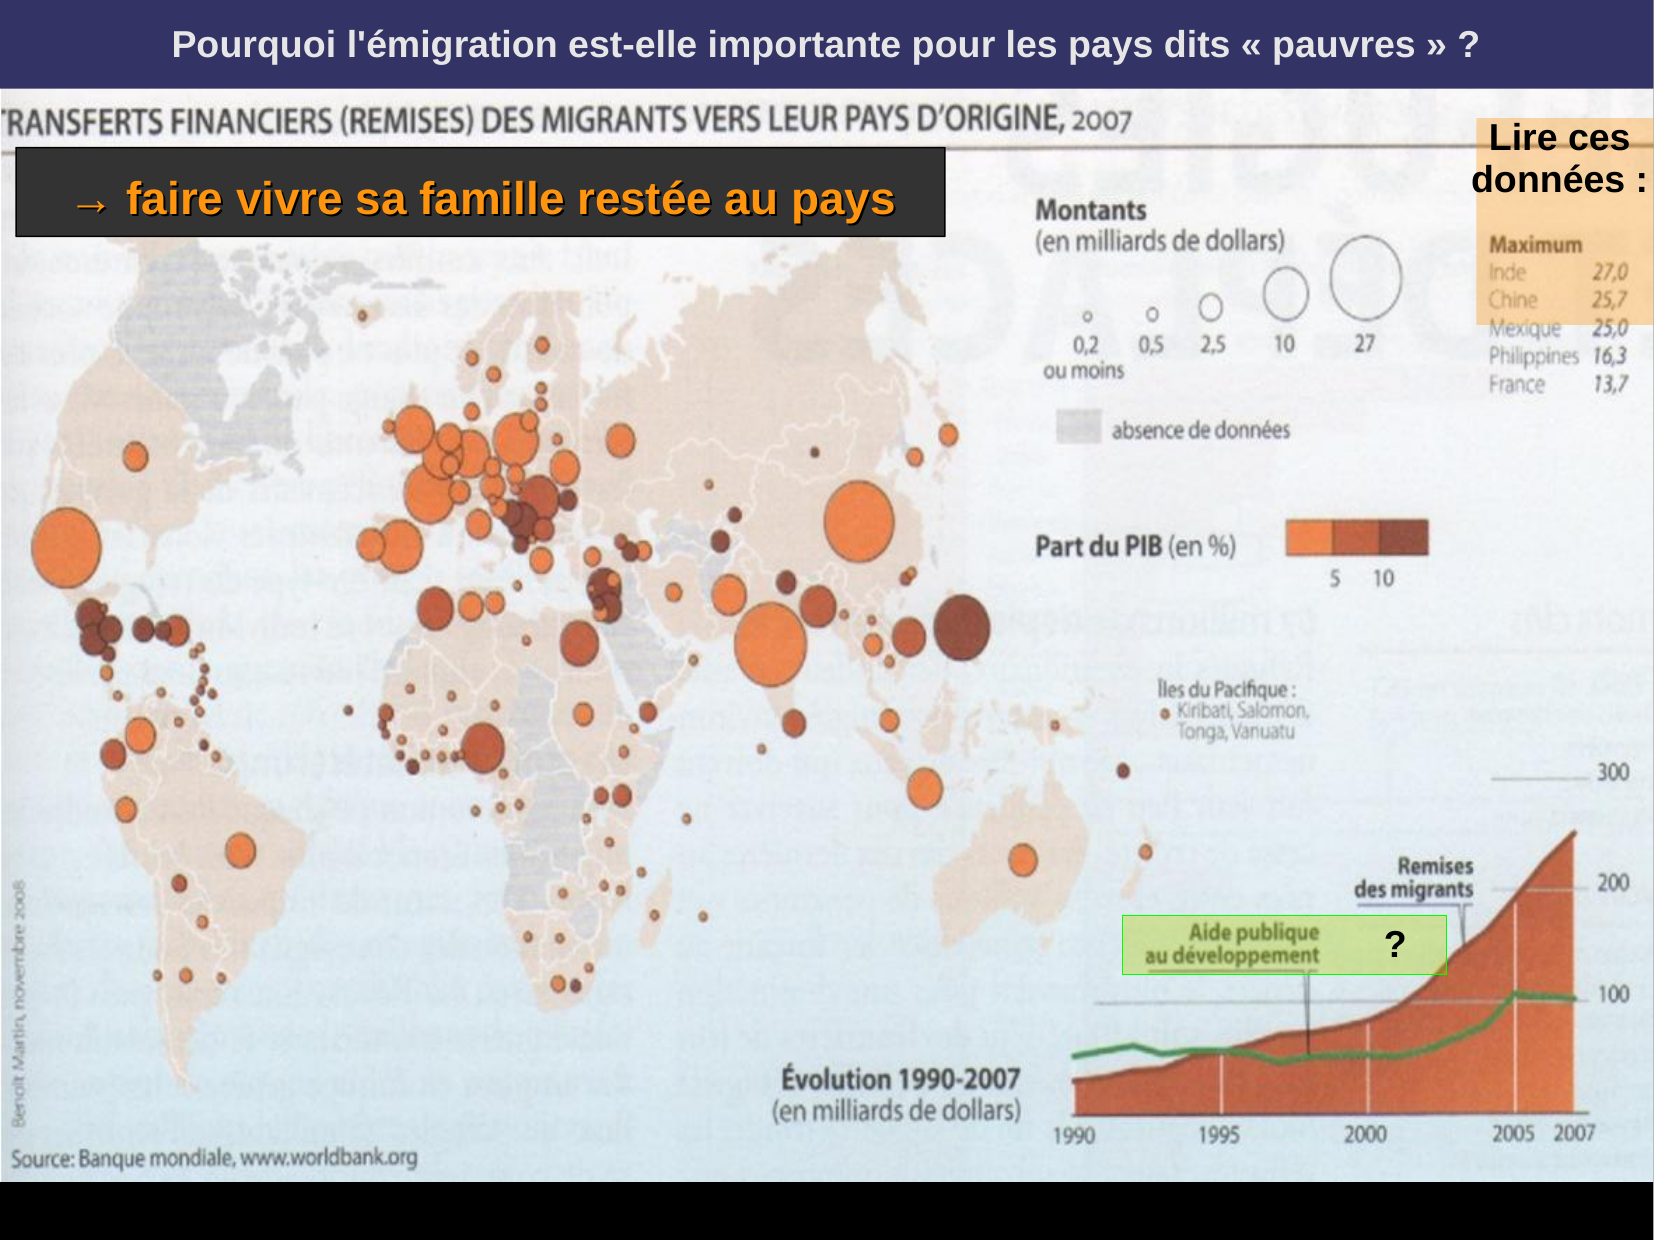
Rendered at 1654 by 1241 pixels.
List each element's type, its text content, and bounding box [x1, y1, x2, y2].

text_box Pourquoi l'émigration est-elle importante pour les pays dits « pauvres » ? [0, 0, 1654, 89]
text_box Lire ces données : [1476, 118, 1654, 325]
text_box → faire vivre sa famille restée au pays [16, 147, 945, 237]
picture [0, 89, 1654, 1182]
text_box ? [1122, 915, 1447, 975]
